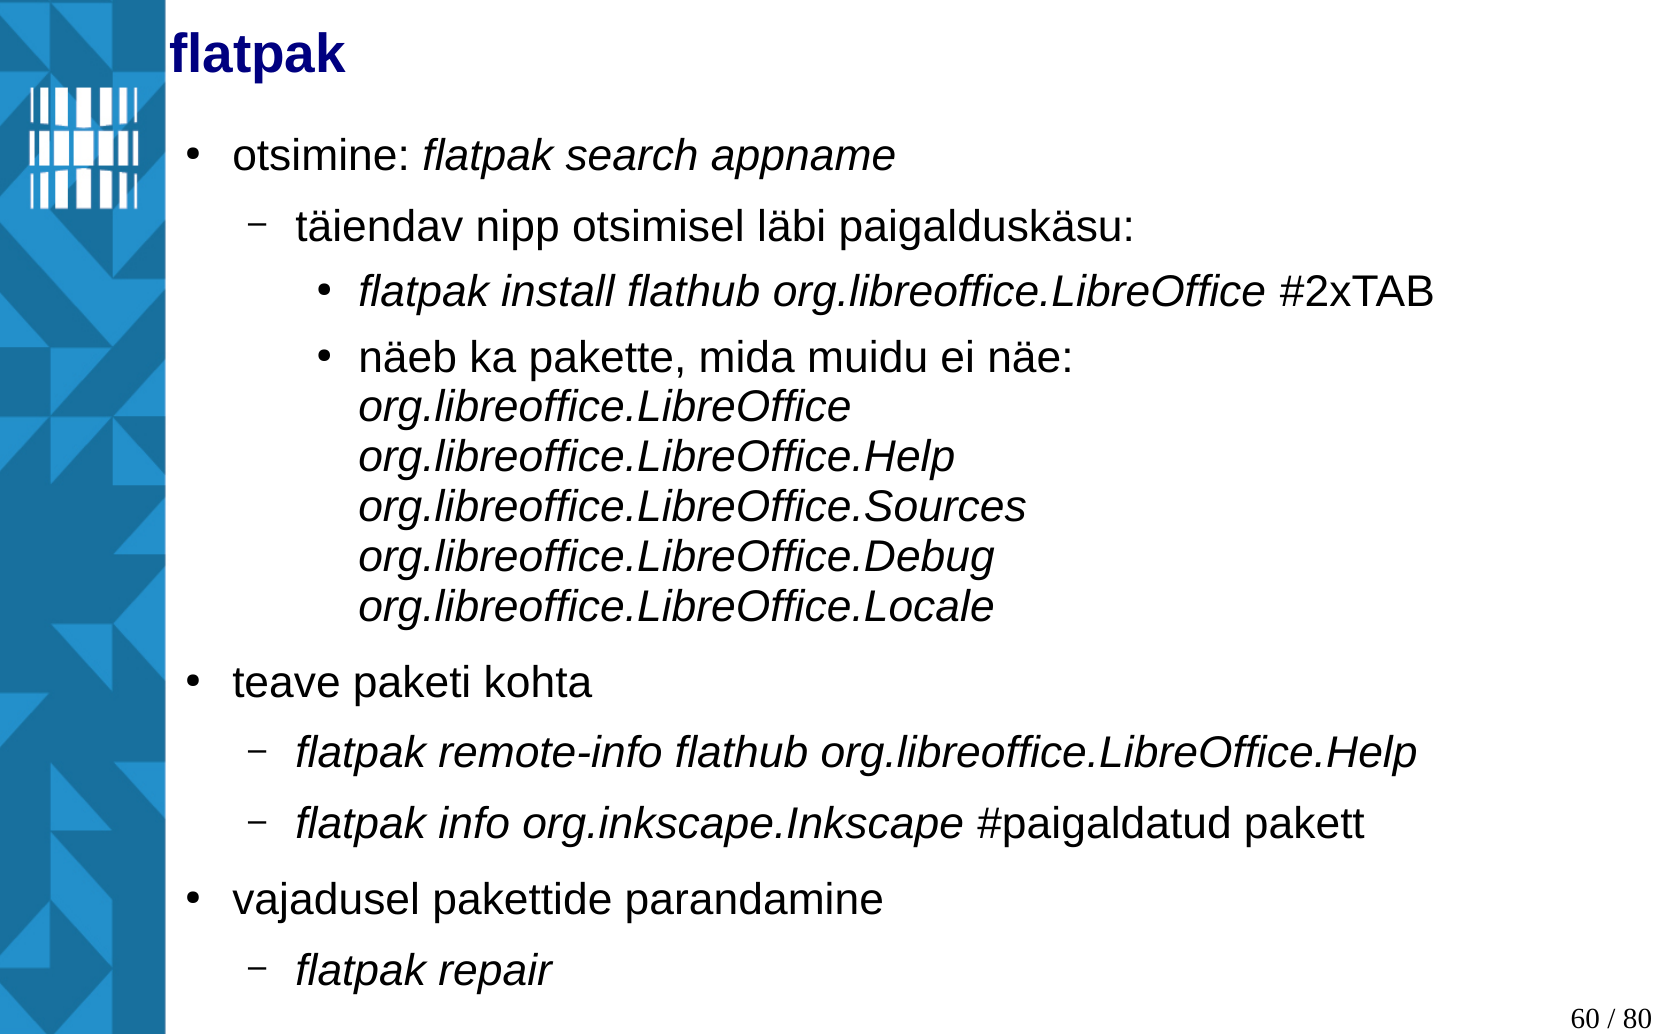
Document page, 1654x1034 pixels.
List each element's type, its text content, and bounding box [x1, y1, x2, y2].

list otsimine: flatpak search appname täiendav nipp otsimisel läbi paigalduskäsu: flatpak install flathub org.libreoffice.LibreOffice #2xTAB näeb ka pakette, mida muidu ei näe: org.libreoffice.LibreOffice org.libreoffice.LibreOffice.Help org.libreoffice.LibreOffice.Sources org.libreoffice.LibreOffice.Debug org.libreoffice.LibreOffice.Locale teave paketi kohta flatpak remote-info flathub org.libreoffice.LibreOffice.Help flatpak info org.inkscape.Inkscape #paigaldatud pakett vajadusel pakettide parandamine flatpak repair [169, 129, 1630, 997]
title flatpak [169, 11, 1571, 95]
